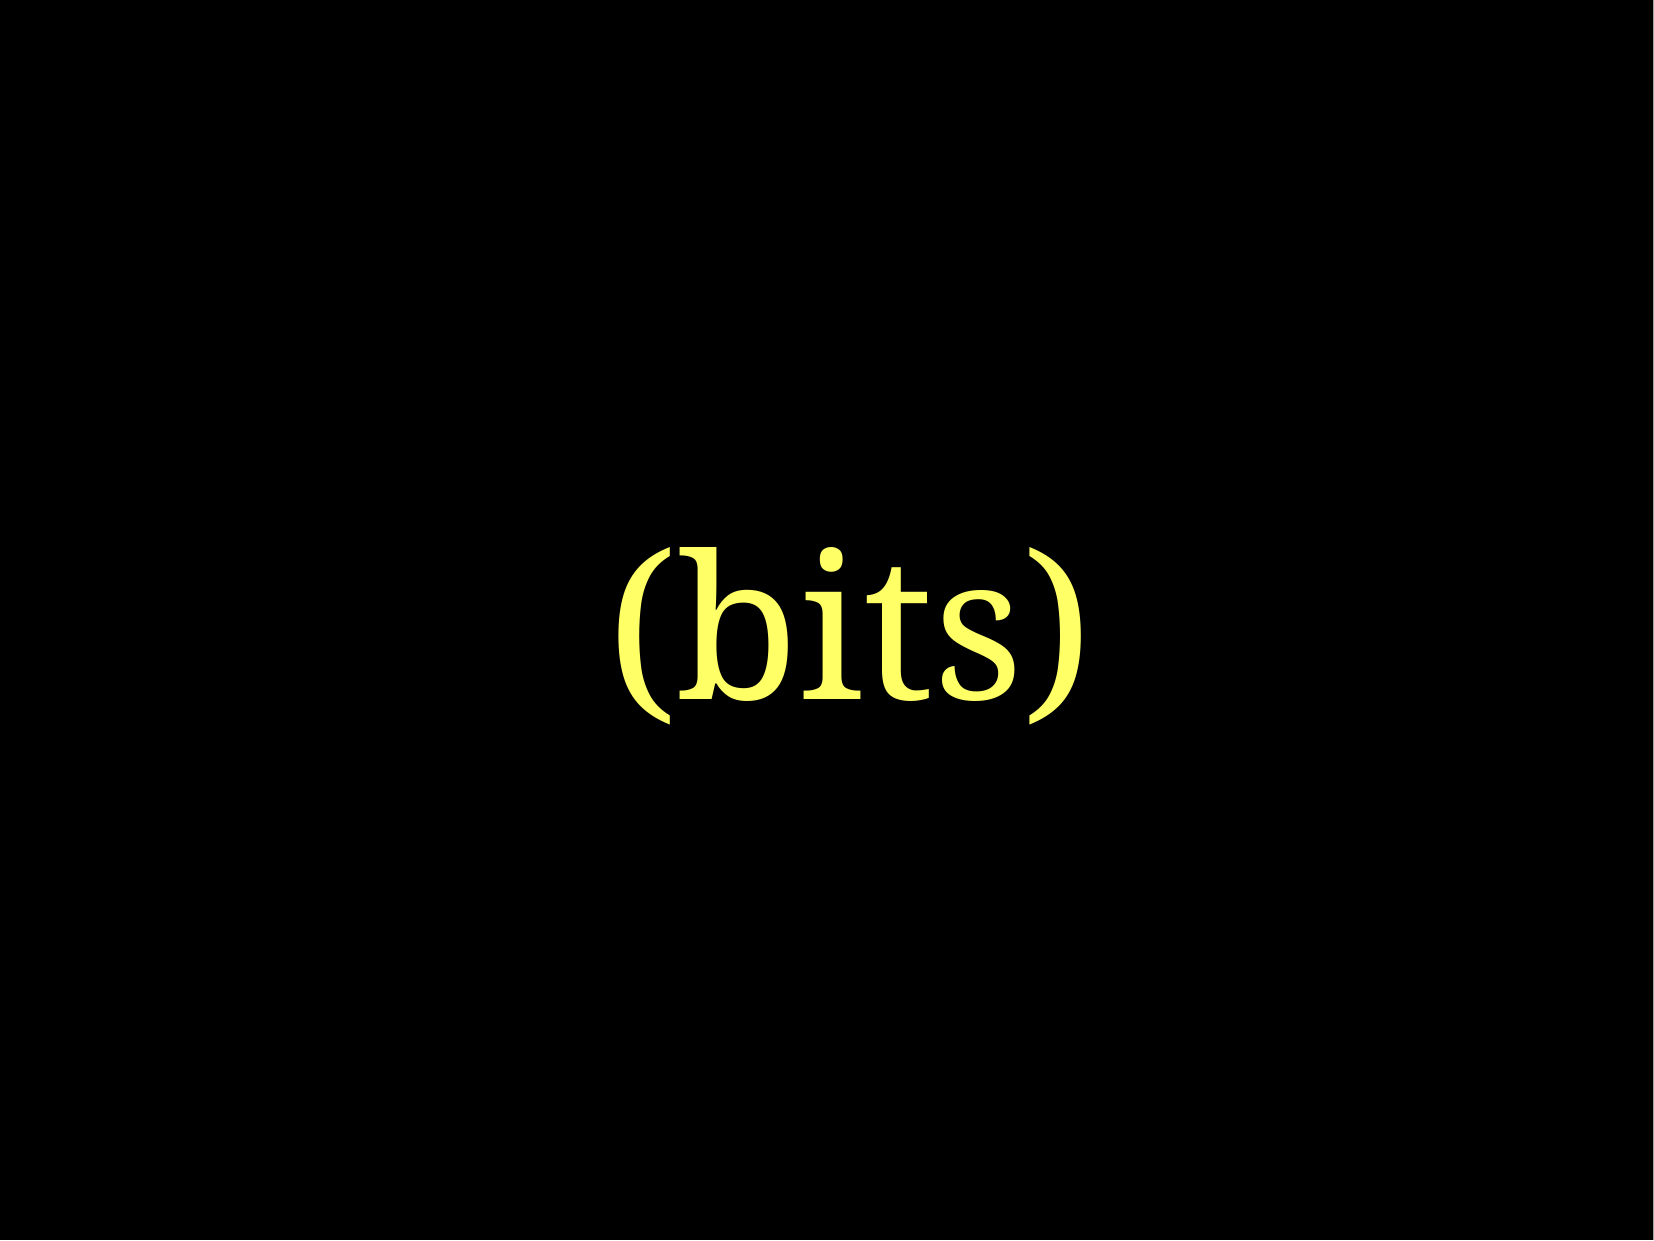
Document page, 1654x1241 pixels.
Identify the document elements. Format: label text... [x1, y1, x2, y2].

subtitle (bits) [37, 451, 1628, 794]
